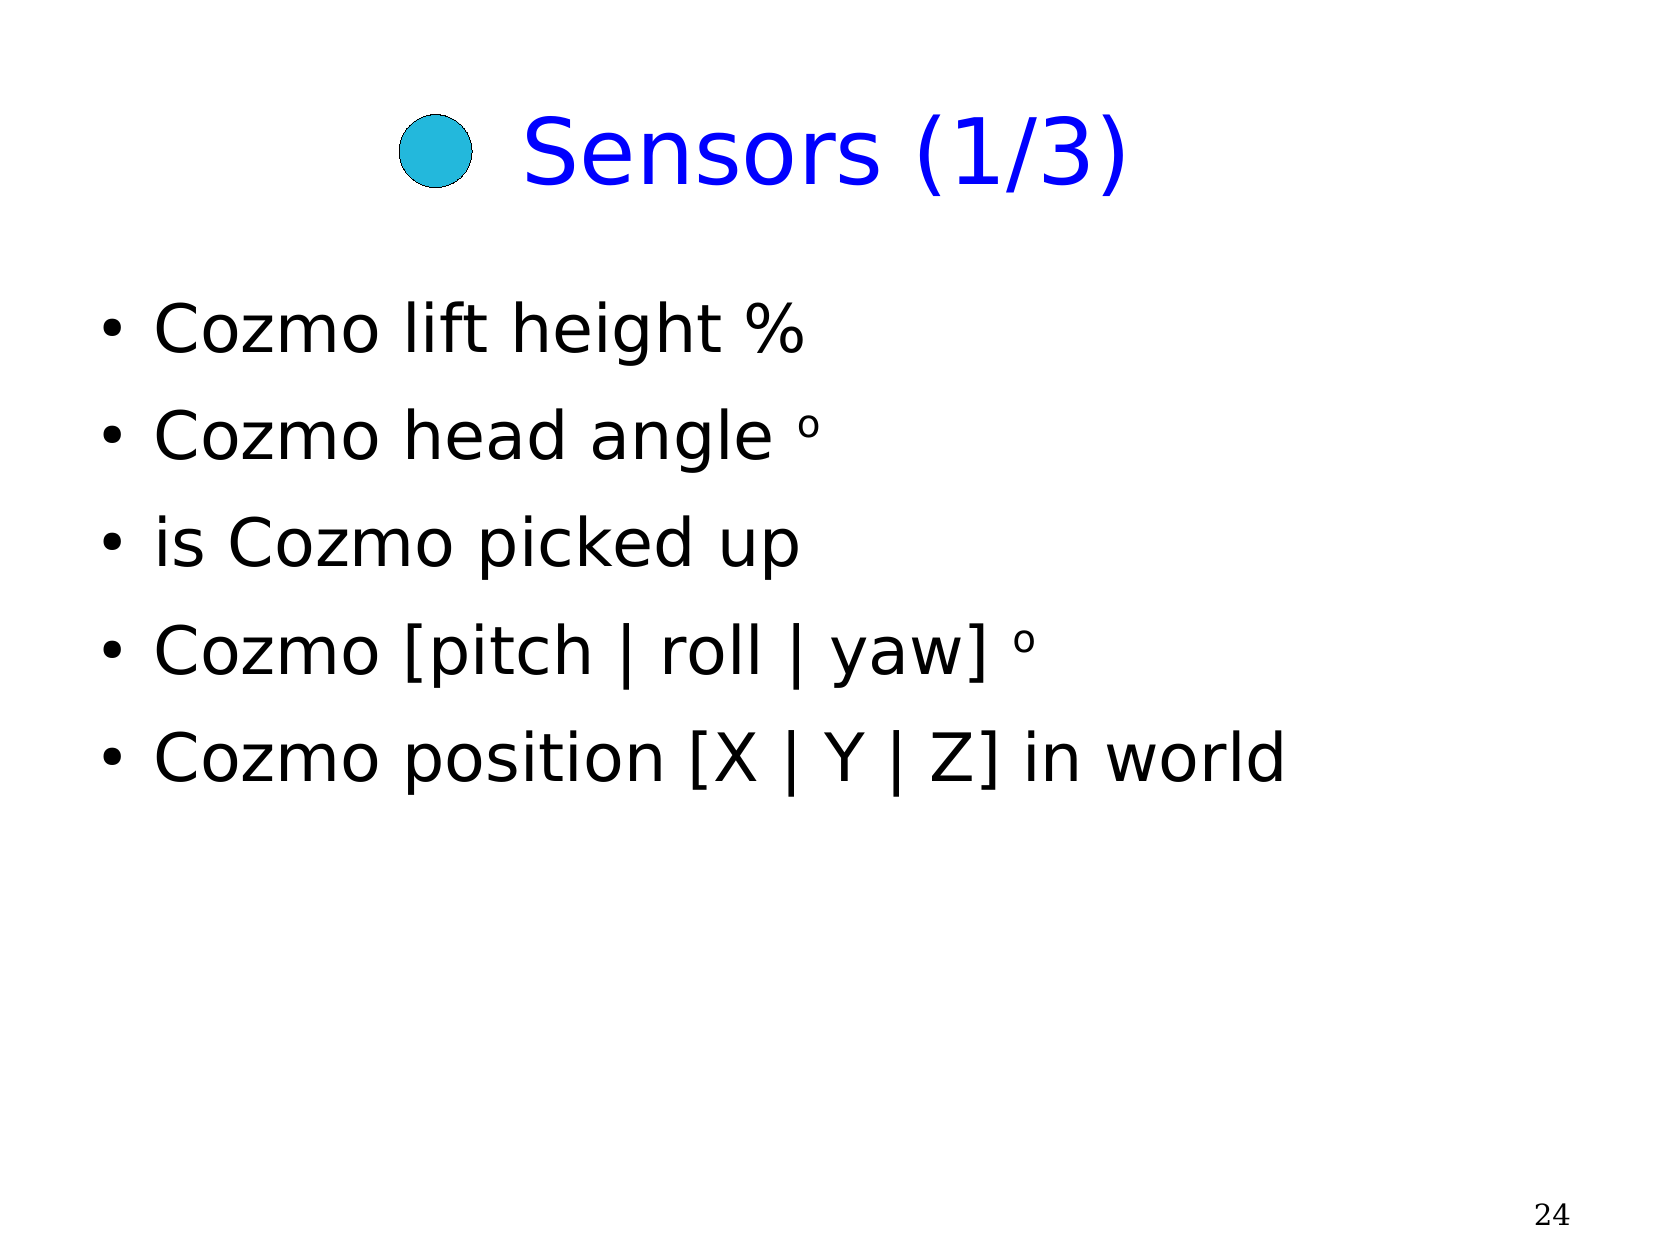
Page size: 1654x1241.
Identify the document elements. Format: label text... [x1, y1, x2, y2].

title Sensors (1/3) [82, 49, 1571, 257]
list Cozmo lift height % Cozmo head angle o is Cozmo picked up Cozmo [pitch | roll | yaw] o Cozmo position [X | Y | Z] in world [82, 290, 1571, 1109]
text_box [399, 114, 473, 188]
